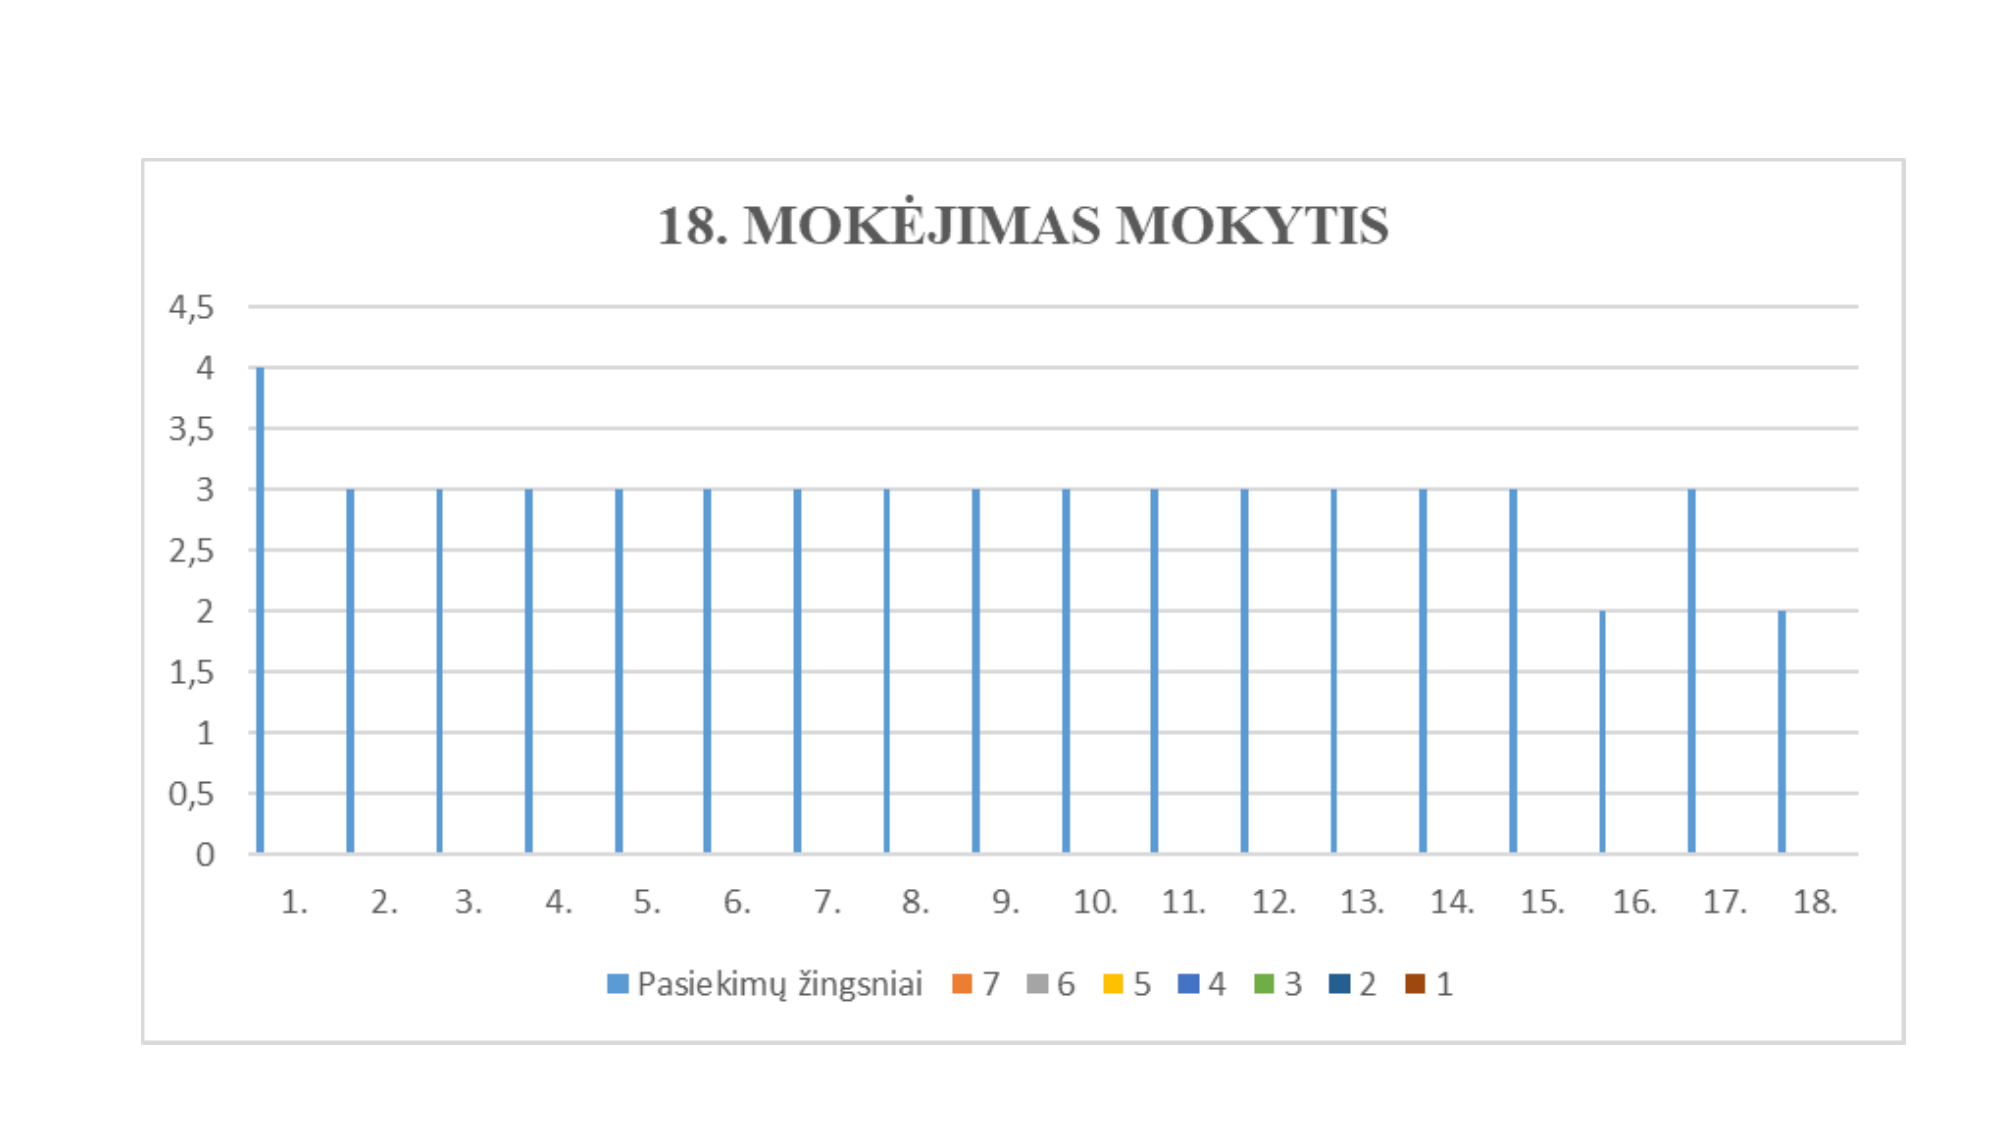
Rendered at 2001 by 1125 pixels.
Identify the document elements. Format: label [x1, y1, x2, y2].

picture [141, 158, 1906, 1045]
